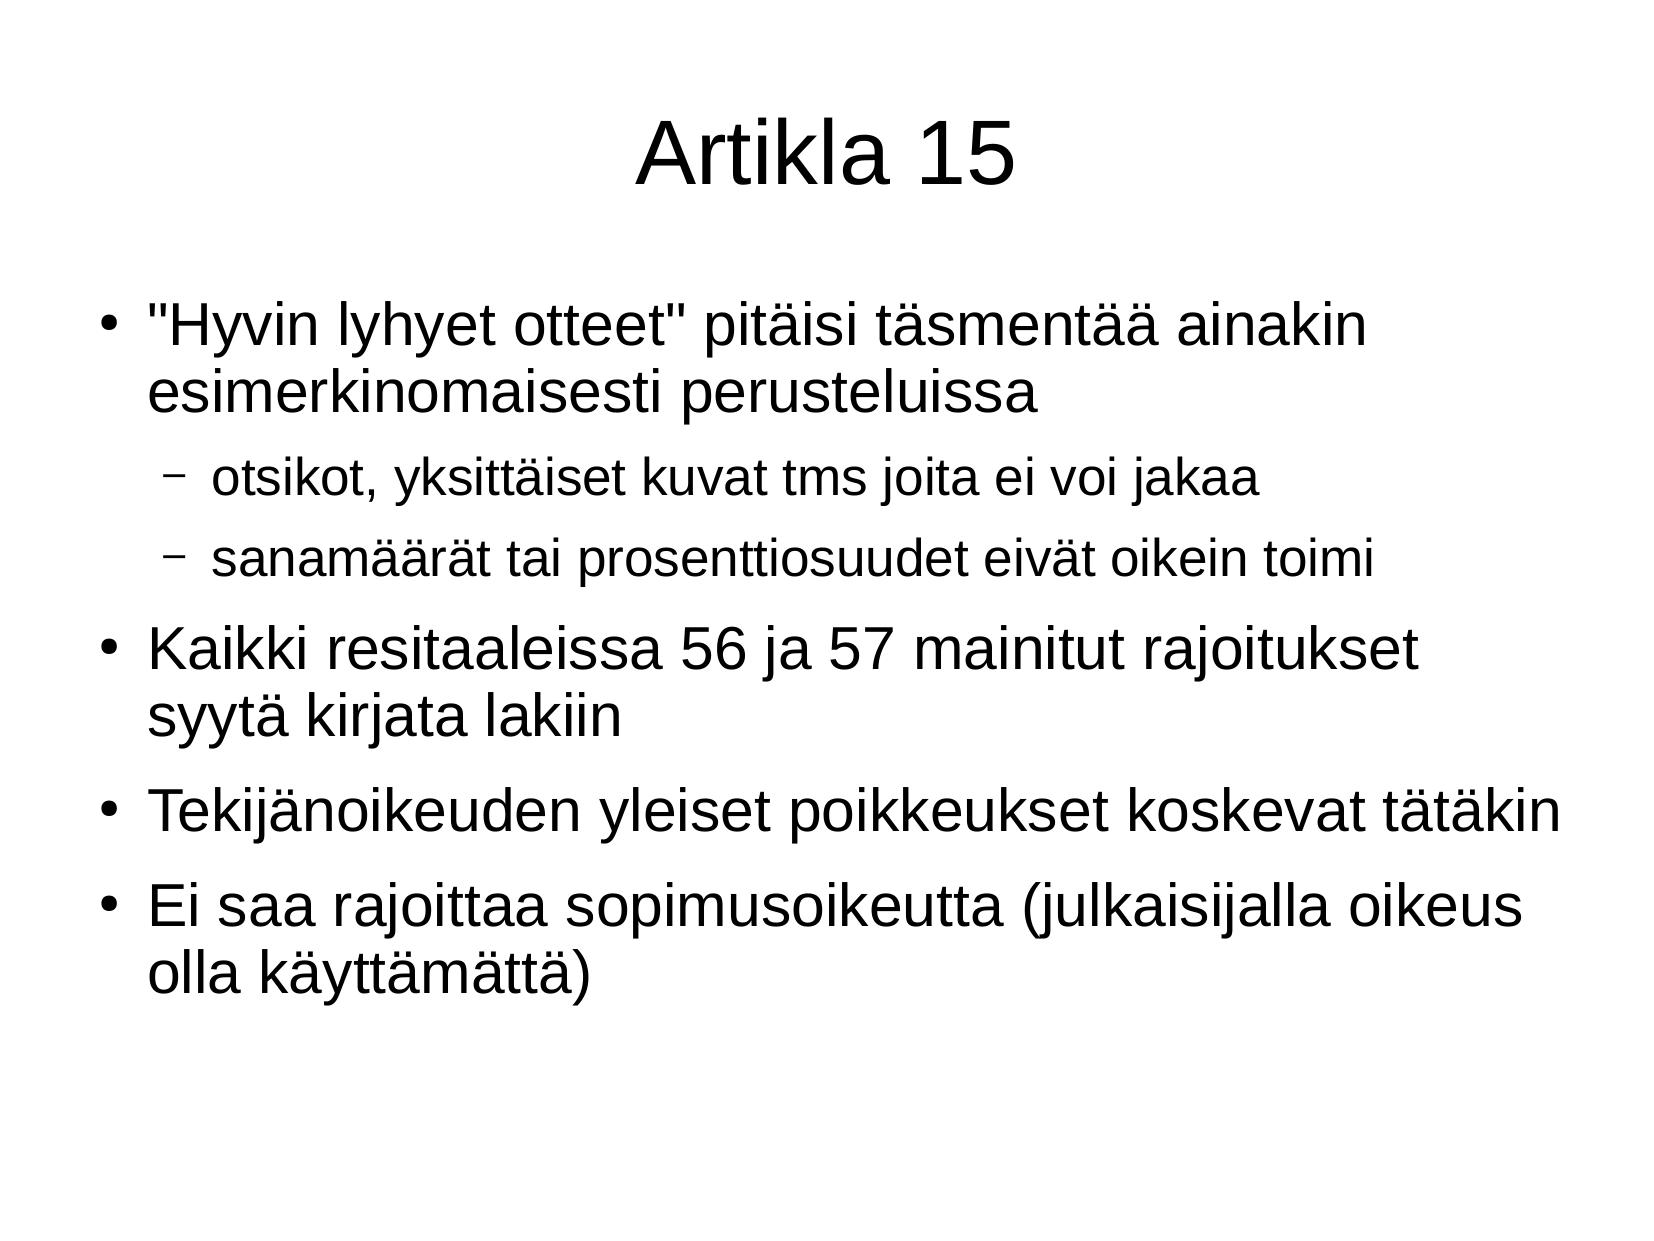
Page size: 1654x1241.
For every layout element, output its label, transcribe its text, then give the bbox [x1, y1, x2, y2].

list "Hyvin lyhyet otteet" pitäisi täsmentää ainakin esimerkinomaisesti perusteluissa otsikot, yksittäiset kuvat tms joita ei voi jakaa sanamäärät tai prosenttiosuudet eivät oikein toimi Kaikki resitaaleissa 56 ja 57 mainitut rajoitukset syytä kirjata lakiin Tekijänoikeuden yleiset poikkeukset koskevat tätäkin Ei saa rajoittaa sopimusoikeutta (julkaisijalla oikeus olla käyttämättä) [82, 290, 1571, 1010]
title Artikla 15 [82, 49, 1571, 257]
